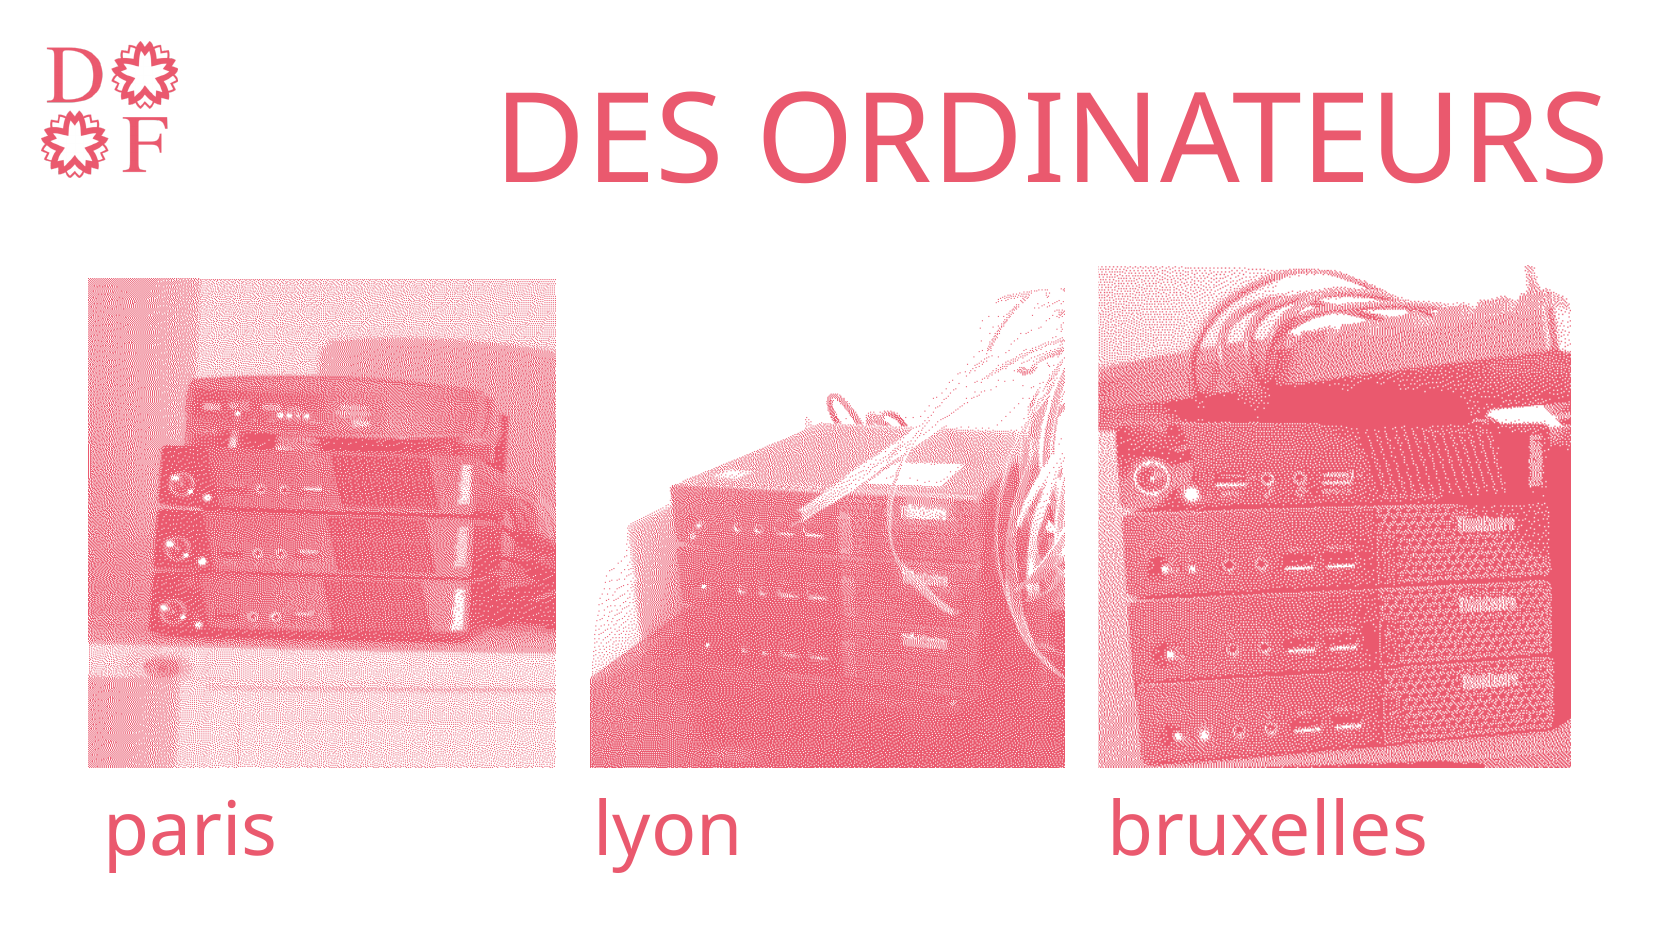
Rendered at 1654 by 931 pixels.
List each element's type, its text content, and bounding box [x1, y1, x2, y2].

text_box lyon [578, 767, 1092, 873]
picture [41, 41, 178, 178]
text_box paris [88, 767, 578, 873]
picture [88, 278, 556, 767]
text_box bruxelles [1092, 767, 1654, 873]
picture [1098, 265, 1571, 767]
text_box DES ORDINATEURS [147, 41, 1625, 189]
picture [590, 283, 1065, 767]
